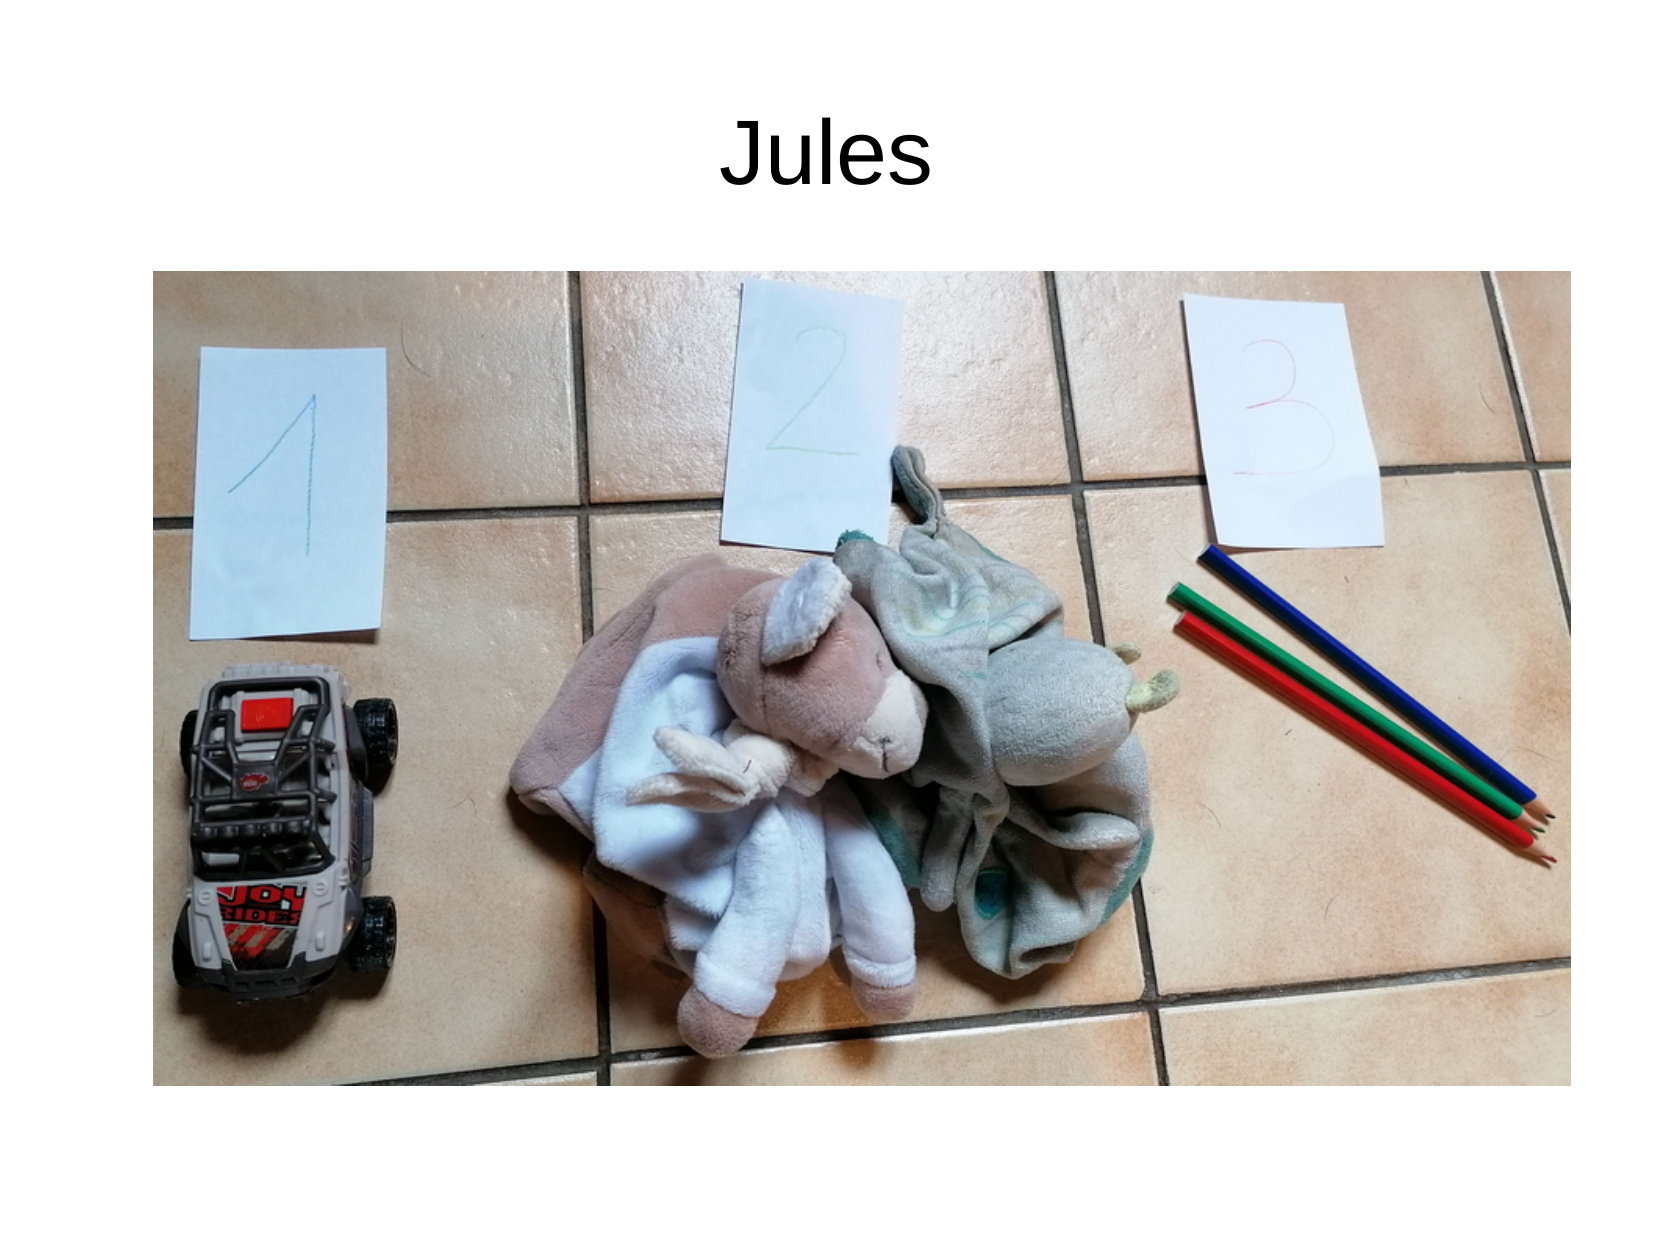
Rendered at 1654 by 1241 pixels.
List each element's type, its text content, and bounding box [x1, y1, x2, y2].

picture [153, 271, 1571, 1086]
title Jules [82, 49, 1571, 257]
